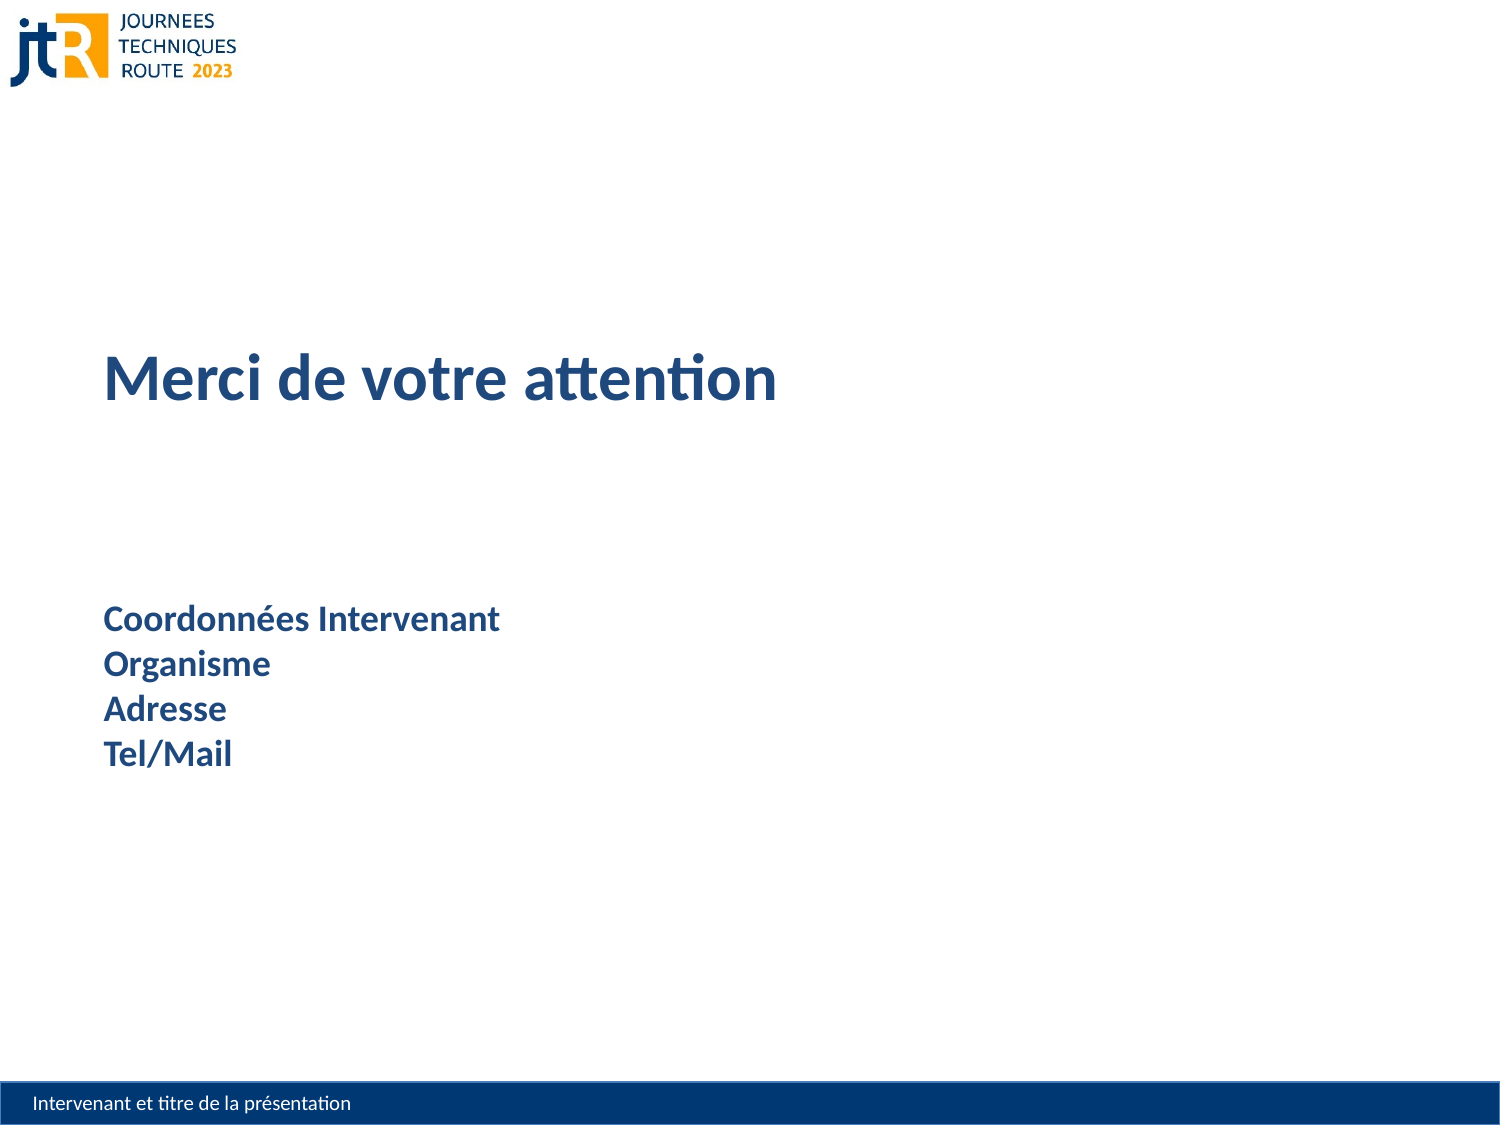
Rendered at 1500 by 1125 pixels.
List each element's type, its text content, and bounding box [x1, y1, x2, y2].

text_box Merci de votre attention Coordonnées Intervenant Organisme Adresse Tel/Mail [88, 326, 1010, 786]
